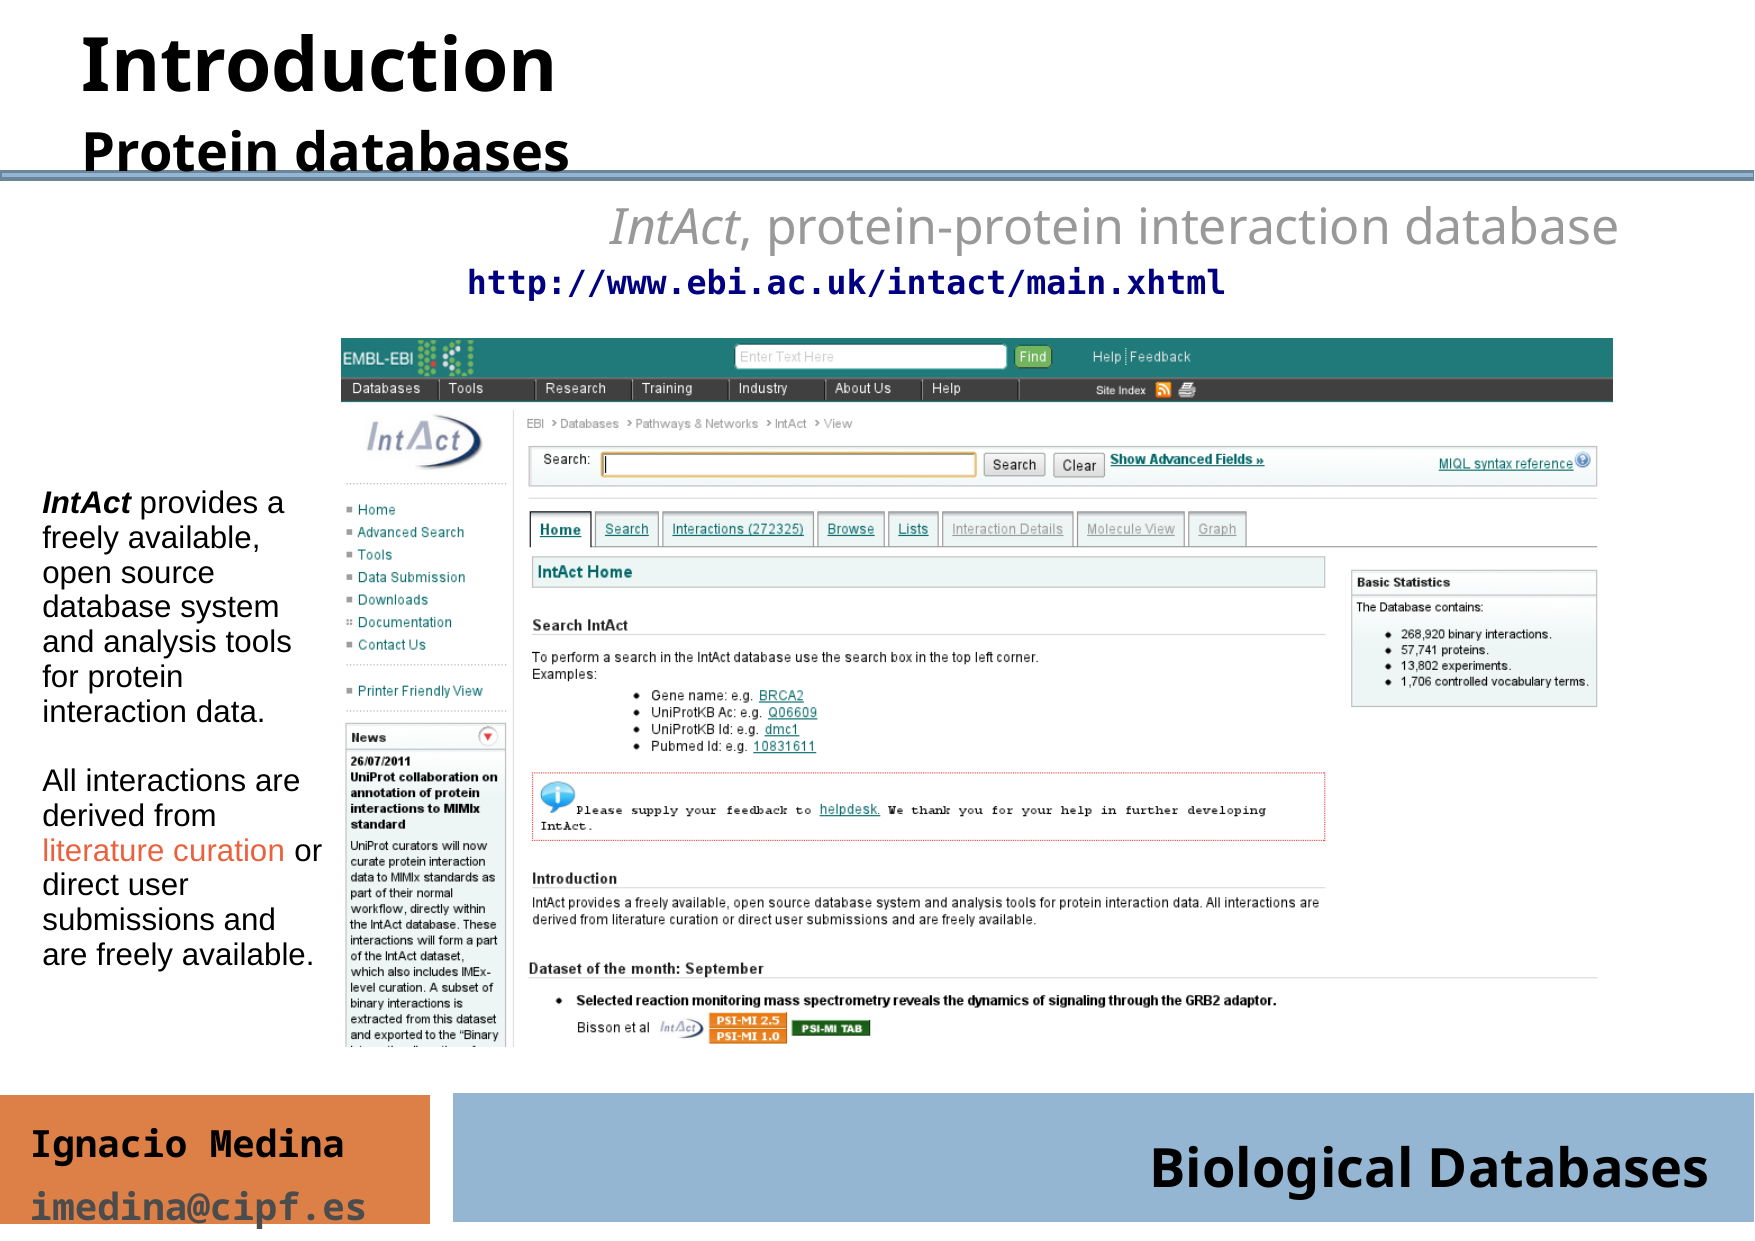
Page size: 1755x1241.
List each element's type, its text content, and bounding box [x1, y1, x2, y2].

text_box IntAct, protein-protein interaction database [435, 183, 1636, 259]
text_box Introduction Protein databases [67, 3, 1688, 168]
text_box Ignacio Medina imedina@cipf.es [15, 1110, 406, 1213]
text_box [1571, 171, 1754, 179]
title [59, 153, 1571, 243]
text_box IntAct provides a freely available, open source database system and analysis tools for protein interaction data. All interactions are derived from literature curation or direct user submissions and are freely available. [27, 478, 338, 966]
picture [341, 338, 1613, 1047]
text_box Biological Databases [675, 1122, 1726, 1200]
text_box http://www.ebi.ac.uk/intact/main.xhtml [433, 256, 1261, 311]
text_box [0, 171, 112, 179]
